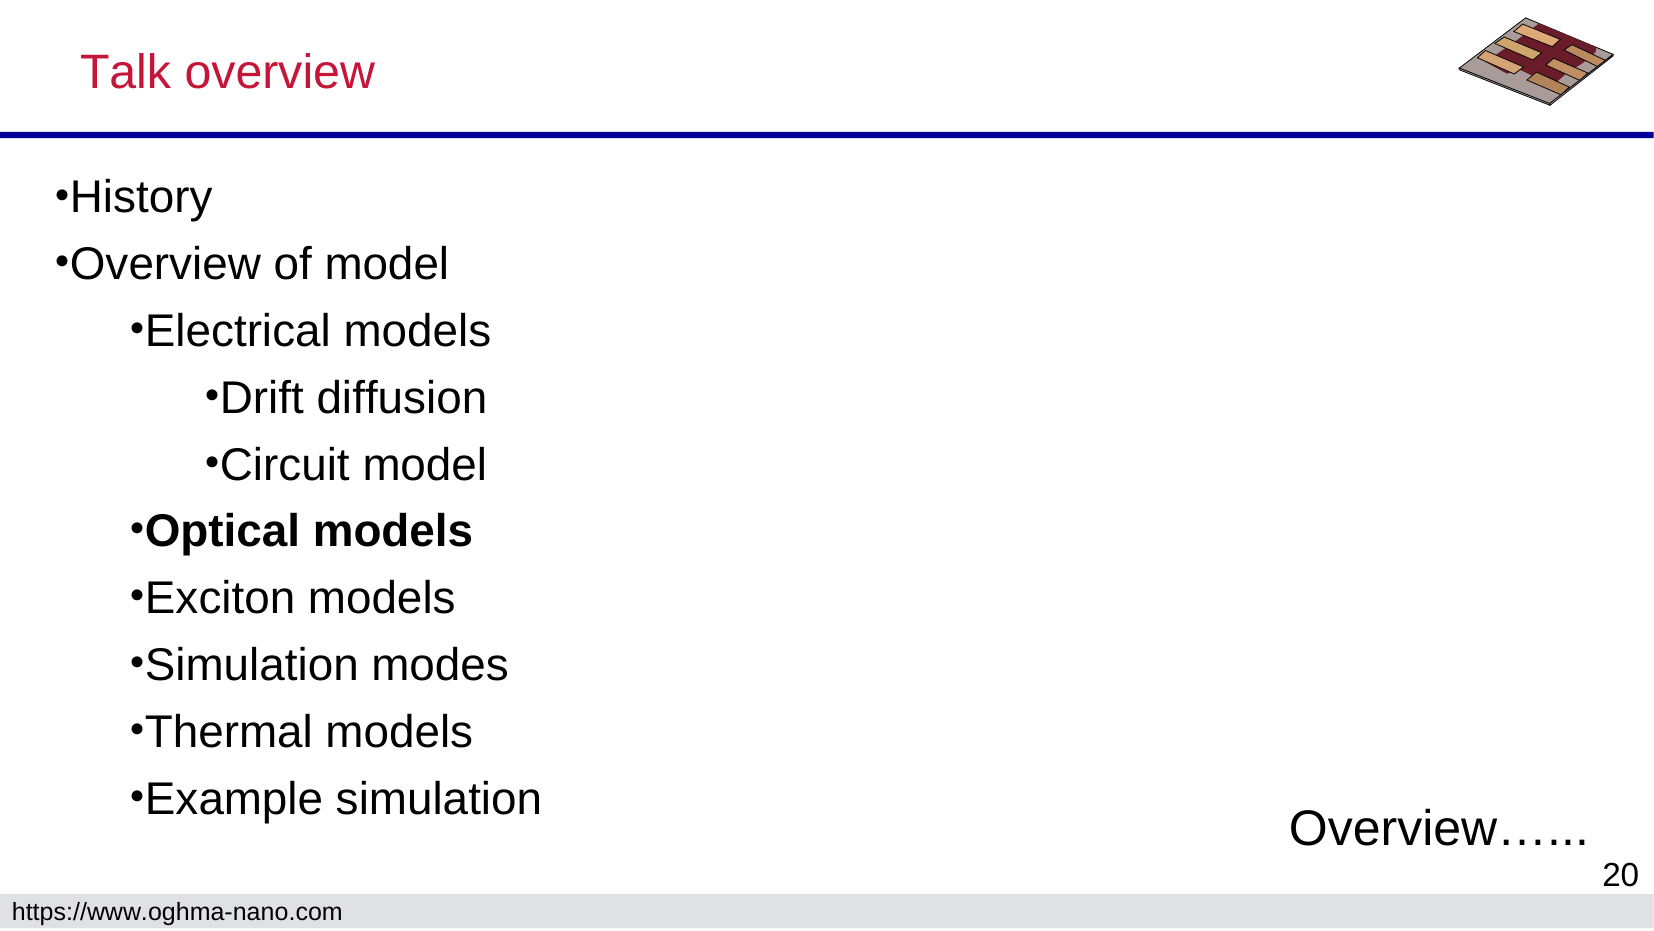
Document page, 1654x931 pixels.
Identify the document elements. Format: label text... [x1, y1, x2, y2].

text_box <number> [1587, 845, 1654, 904]
text_box History Overview of model Electrical models Drift diffusion Circuit model Optical models Exciton models Simulation modes Thermal models Example simulation [39, 159, 1654, 843]
text_box Overview…... [1256, 788, 1625, 863]
title Talk overview [65, 28, 1430, 116]
